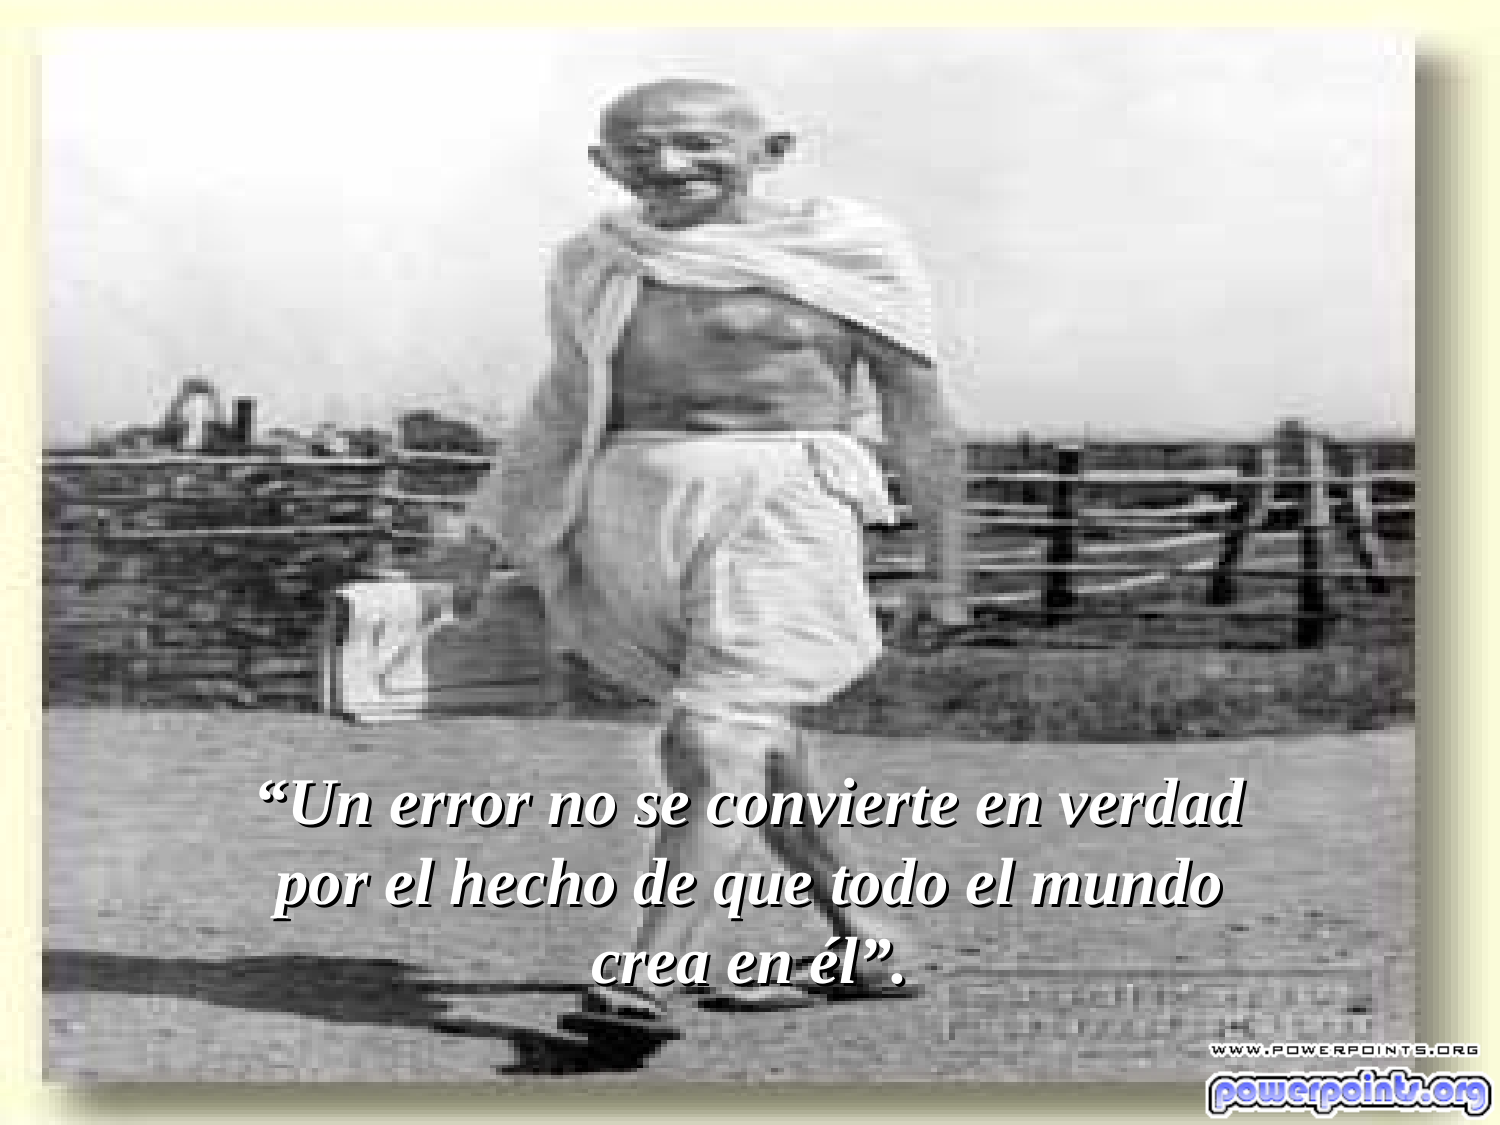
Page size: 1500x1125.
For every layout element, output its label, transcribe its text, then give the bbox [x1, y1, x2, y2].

text_box “Un error no se convierte en verdad por el hecho de que todo el mundo crea en él”. [200, 749, 1301, 1125]
picture [0, 0, 1500, 1125]
